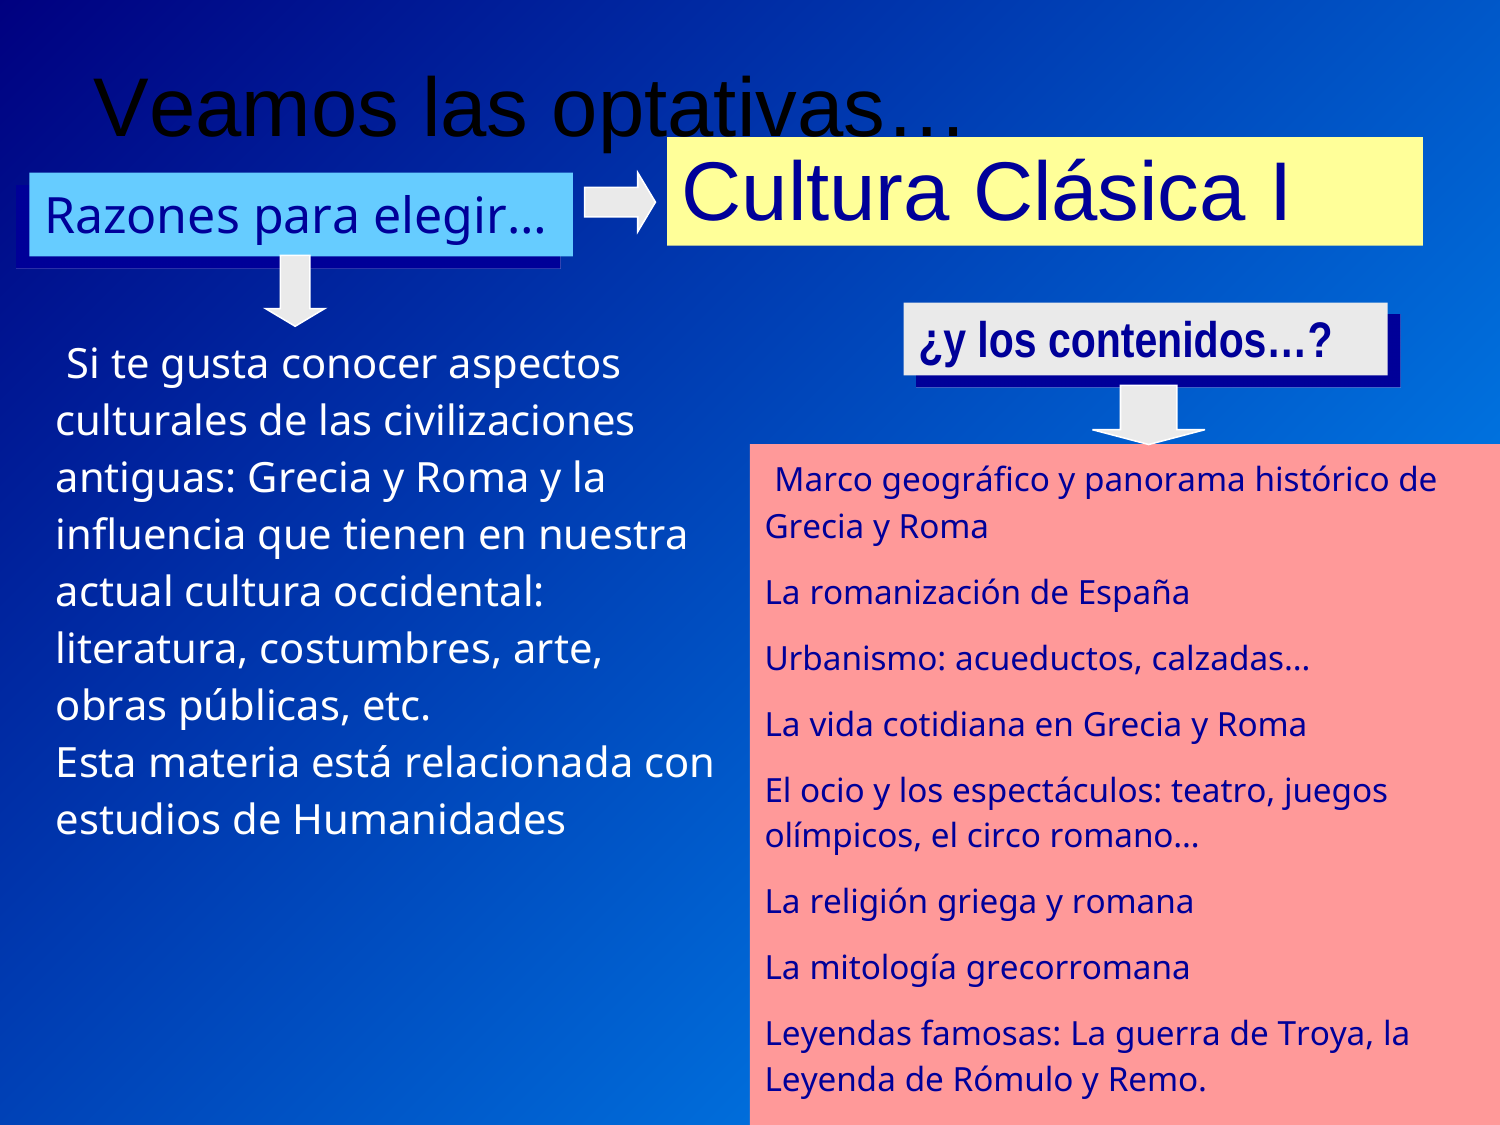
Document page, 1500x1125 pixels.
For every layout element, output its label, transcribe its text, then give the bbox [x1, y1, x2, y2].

title Veamos las optativas… [53, 33, 1010, 183]
text_box [1092, 385, 1205, 445]
text_box Marco geográfico y panorama histórico de Grecia y Roma La romanización de España Urbanismo: acueductos, calzadas… La vida cotidiana en Grecia y Roma El ocio y los espectáculos: teatro, juegos olímpicos, el circo romano… La religión griega y romana La mitología grecorromana Leyendas famosas: La guerra de Troya, la Leyenda de Rómulo y Remo. El derecho romano, su pervivencia actual [749, 444, 1500, 1125]
text_box Razones para elegir… [29, 172, 573, 257]
text_box ¿y los contenidos…? [903, 302, 1388, 376]
text_box [265, 255, 325, 326]
text_box Si te gusta conocer aspectos culturales de las civilizaciones antiguas: Grecia y Roma y la influencia que tienen en nuestra actual cultura occidental: literatura, costumbres, arte, obras públicas, etc. Esta materia está relacionada con estudios de Humanidades [41, 326, 739, 855]
text_box [584, 172, 656, 232]
text_box Cultura Clásica I [667, 137, 1423, 246]
